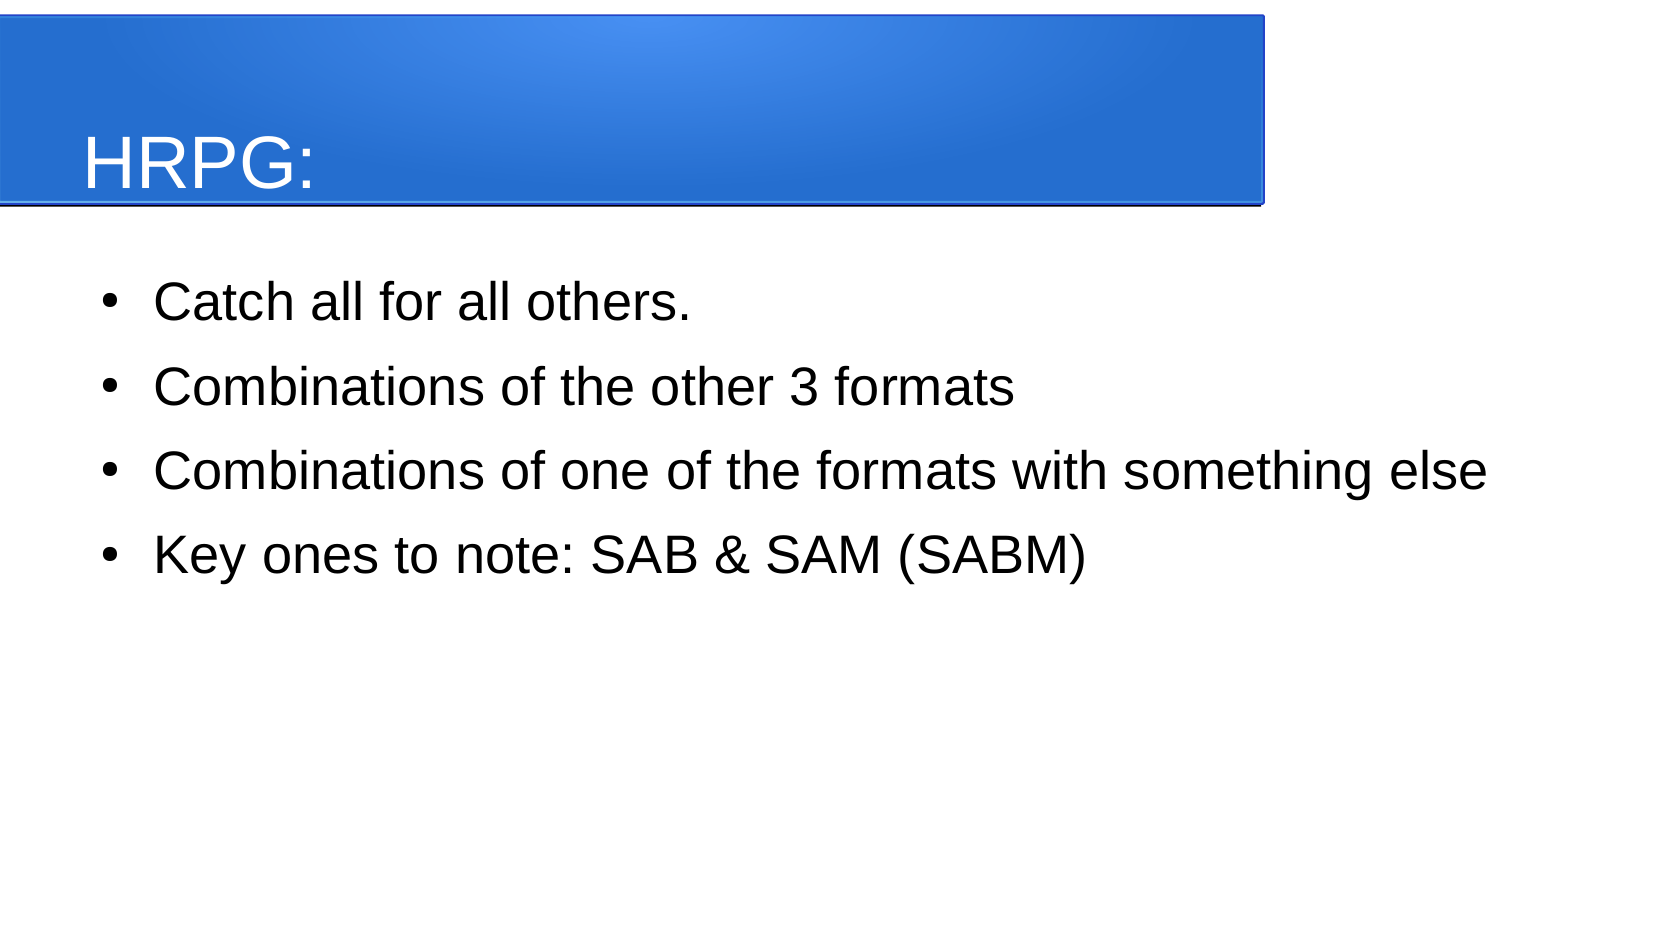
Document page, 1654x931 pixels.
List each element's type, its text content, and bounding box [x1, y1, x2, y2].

list Catch all for all others. Combinations of the other 3 formats Combinations of one of the formats with something else Key ones to note: SAB & SAM (SABM) [82, 271, 1571, 851]
title HRPG: [82, 85, 1571, 241]
